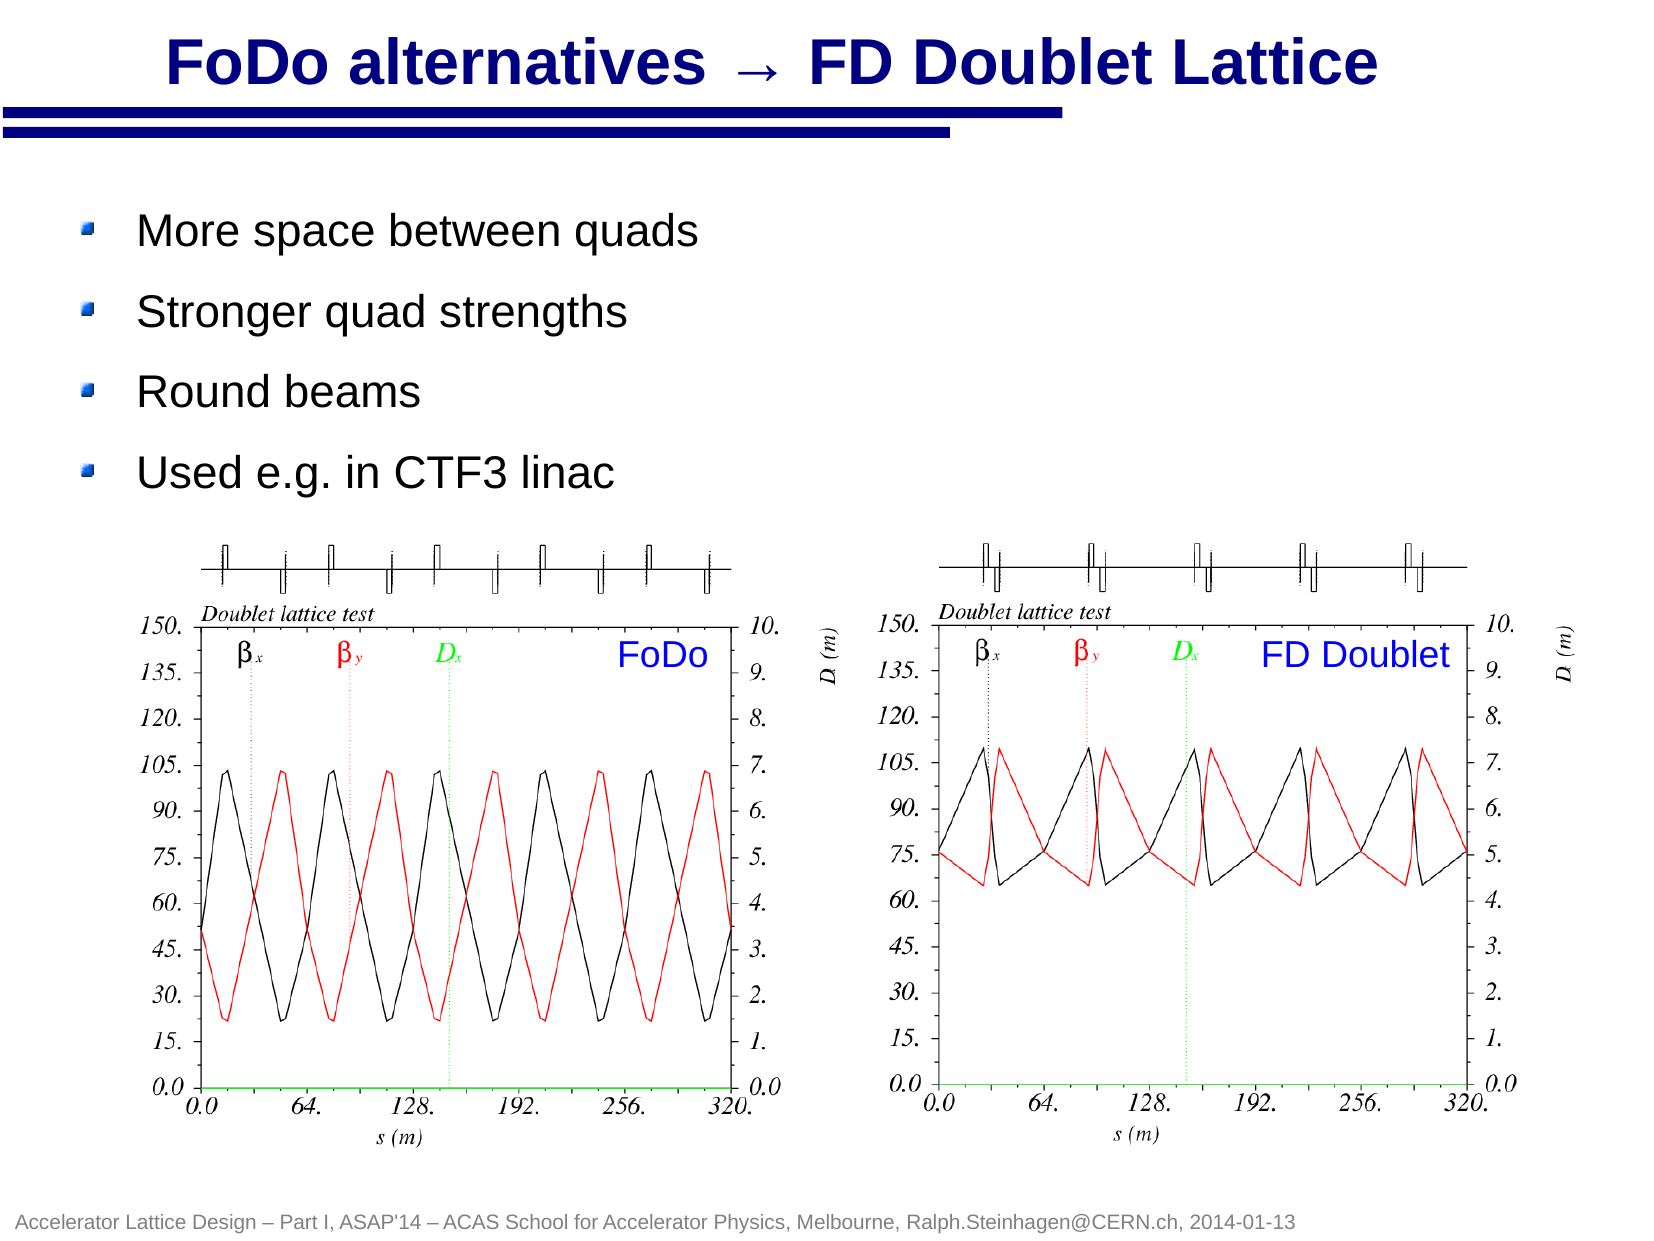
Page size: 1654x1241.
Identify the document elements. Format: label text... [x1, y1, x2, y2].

picture [857, 536, 1583, 1155]
title FoDo alternatives → FD Doublet Lattice [165, 0, 1595, 124]
text_box FoDo [602, 625, 724, 683]
list More space between quads Stronger quad strengths Round beams Used e.g. in CTF3 linac [65, 192, 1628, 1205]
text_box FD Doublet [1246, 625, 1466, 683]
picture [122, 536, 843, 1155]
